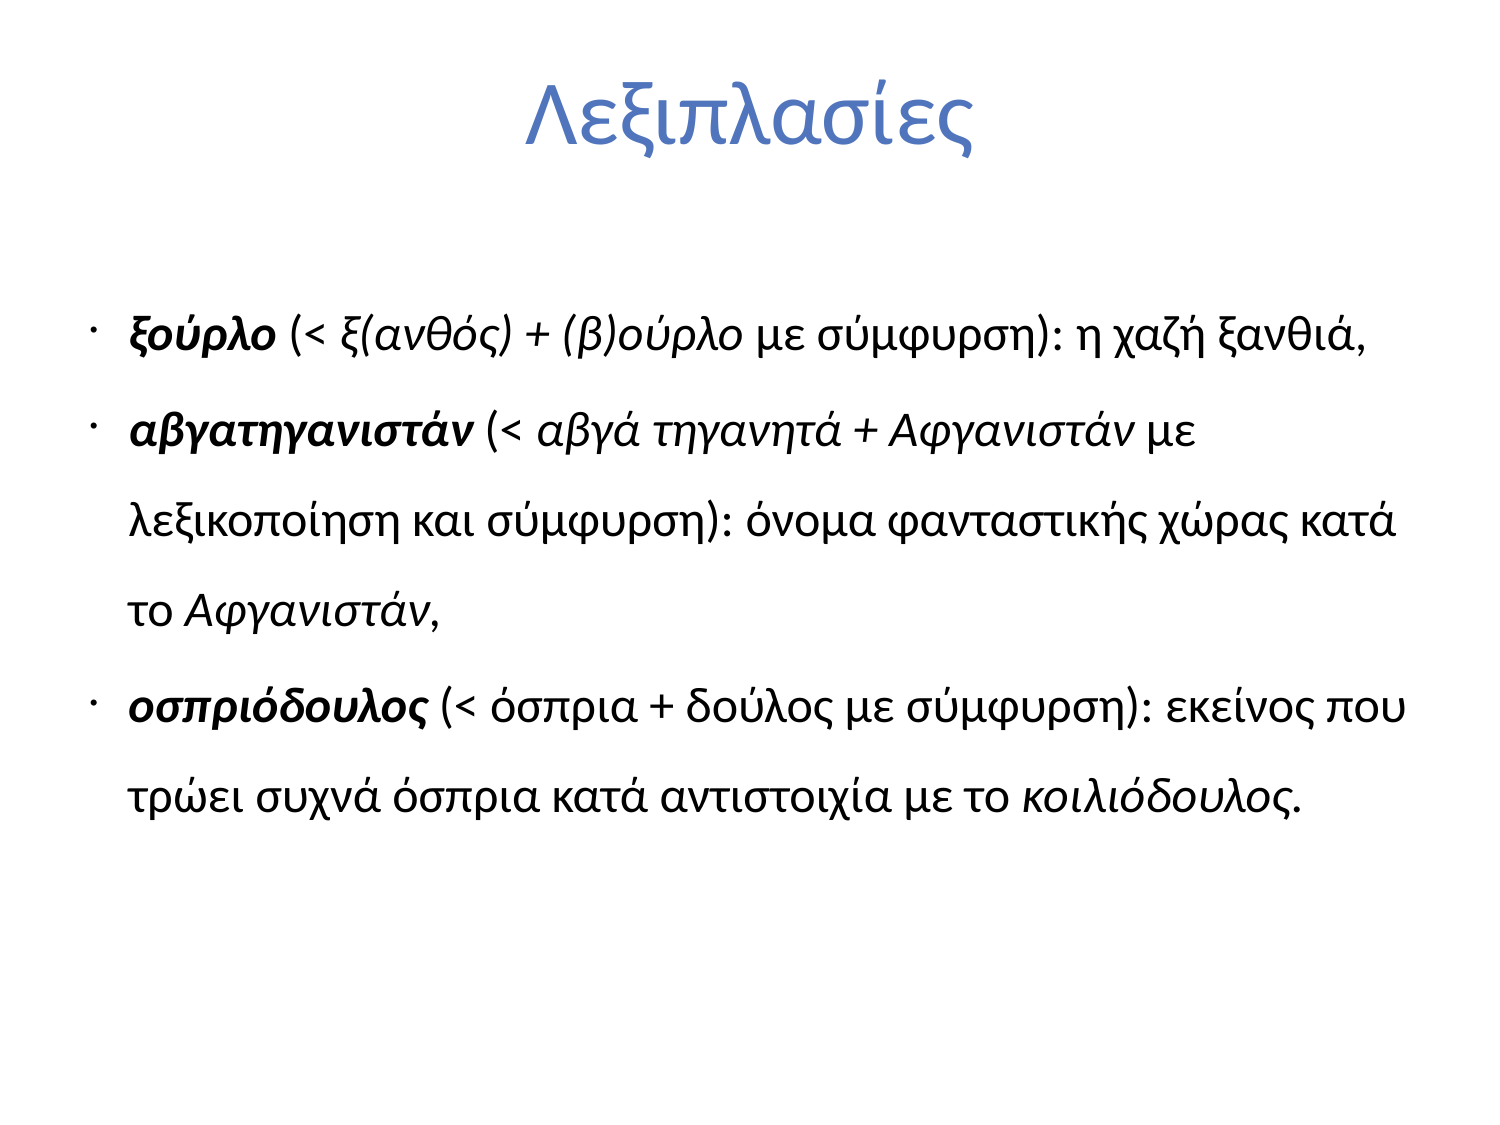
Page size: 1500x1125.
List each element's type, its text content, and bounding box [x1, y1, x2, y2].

title Λεξιπλασίες [75, 45, 1425, 233]
list ξούρλο (< ξ(ανθός) + (β)ούρλο με σύμφυρση): η χαζή ξανθιά, αβγατηγανιστάν (< αβγά τηγανητά + Αφγανιστάν με λεξικοποίηση και σύμφυρση): όνομα φανταστικής χώρας κατά το Αφγανιστάν, οσπριόδουλος (< όσπρια + δούλος με σύμφυρση): εκείνος που τρώει συχνά όσπρια κατά αντιστοιχία με το κοιλιόδουλος. [75, 262, 1425, 1005]
